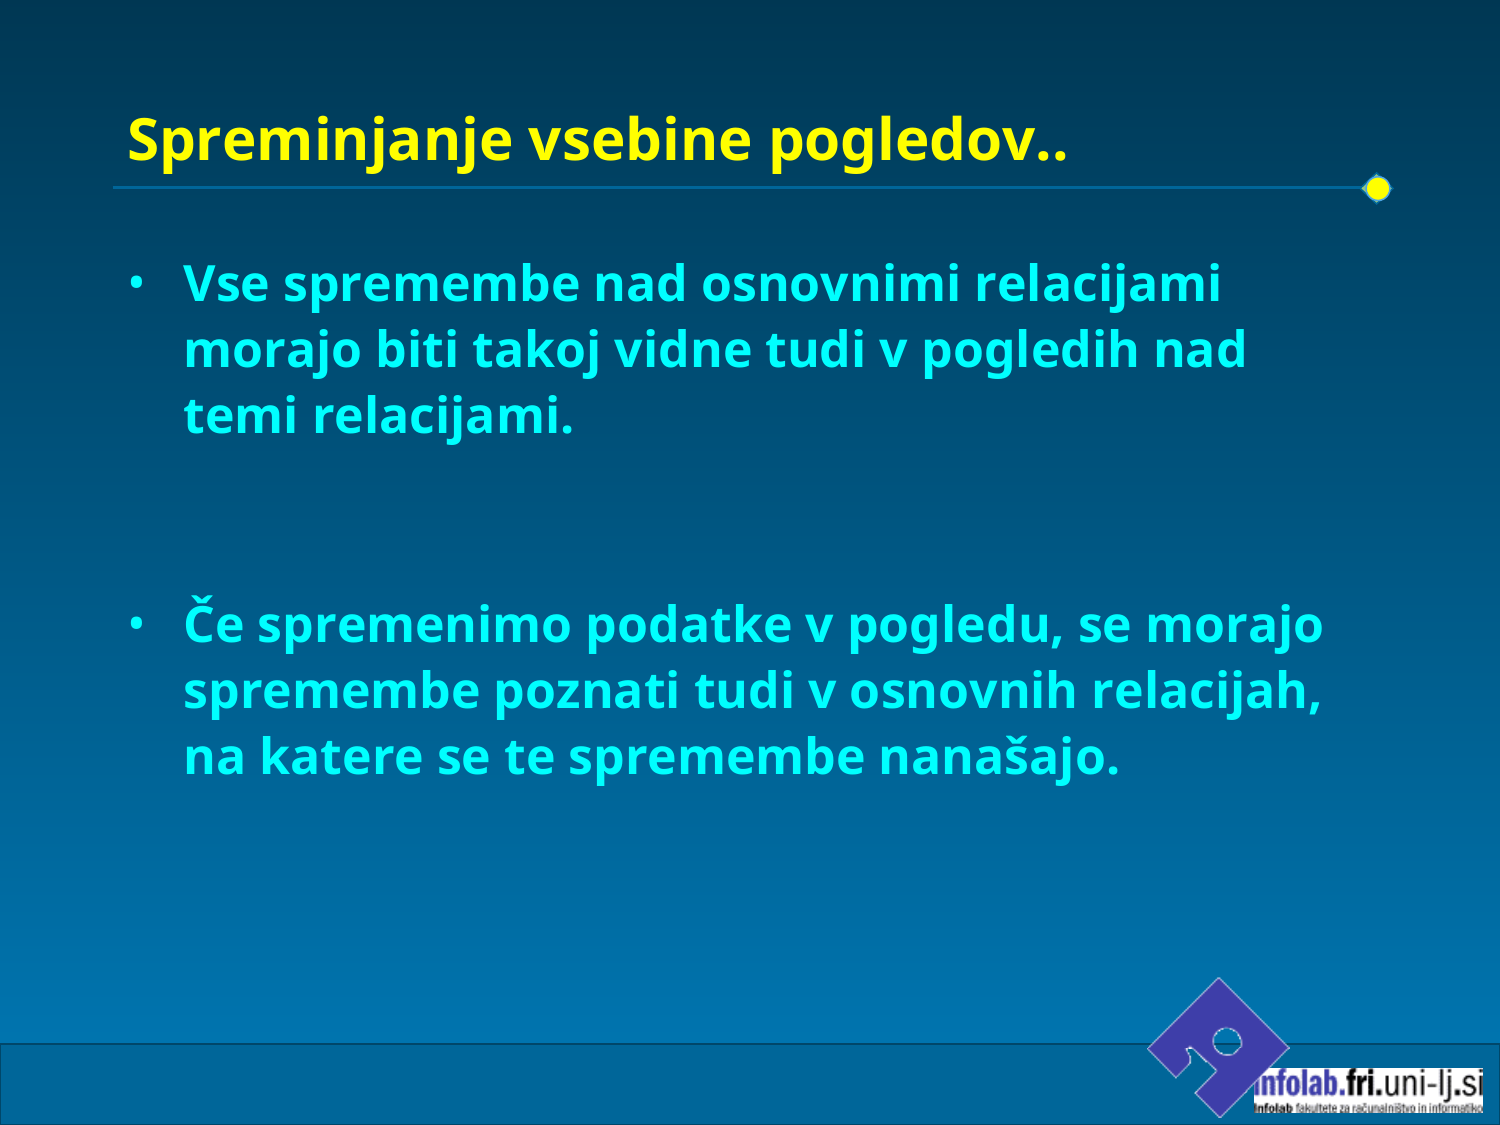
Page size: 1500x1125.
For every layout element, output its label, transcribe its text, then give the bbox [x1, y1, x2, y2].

title Spreminjanje vsebine pogledov.. [112, 94, 1388, 181]
picture [1149, 978, 1482, 1117]
list Vse spremembe nad osnovnimi relacijami morajo biti takoj vidne tudi v pogledih nad temi relacijami. Če spremenimo podatke v pogledu, se morajo spremembe poznati tudi v osnovnih relacijah, na katere se te spremembe nanašajo. [112, 237, 1388, 963]
